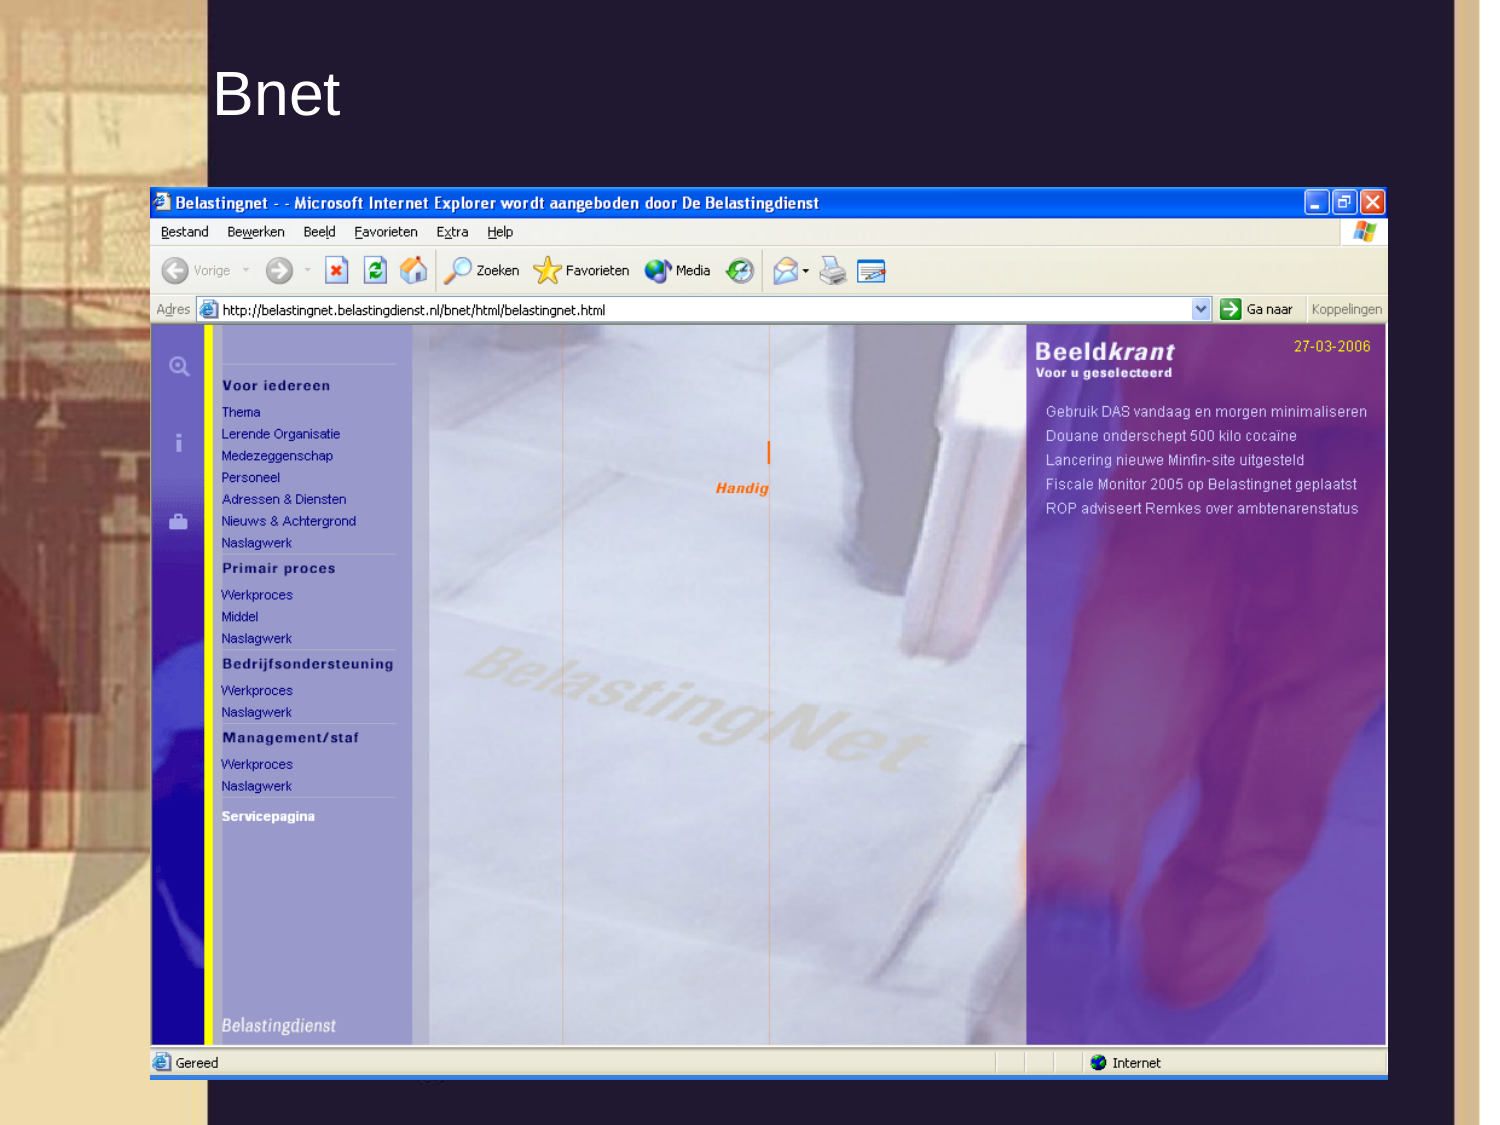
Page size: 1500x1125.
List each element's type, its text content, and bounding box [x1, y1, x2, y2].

picture [0, 0, 1500, 1125]
title Bnet [213, 0, 1351, 187]
